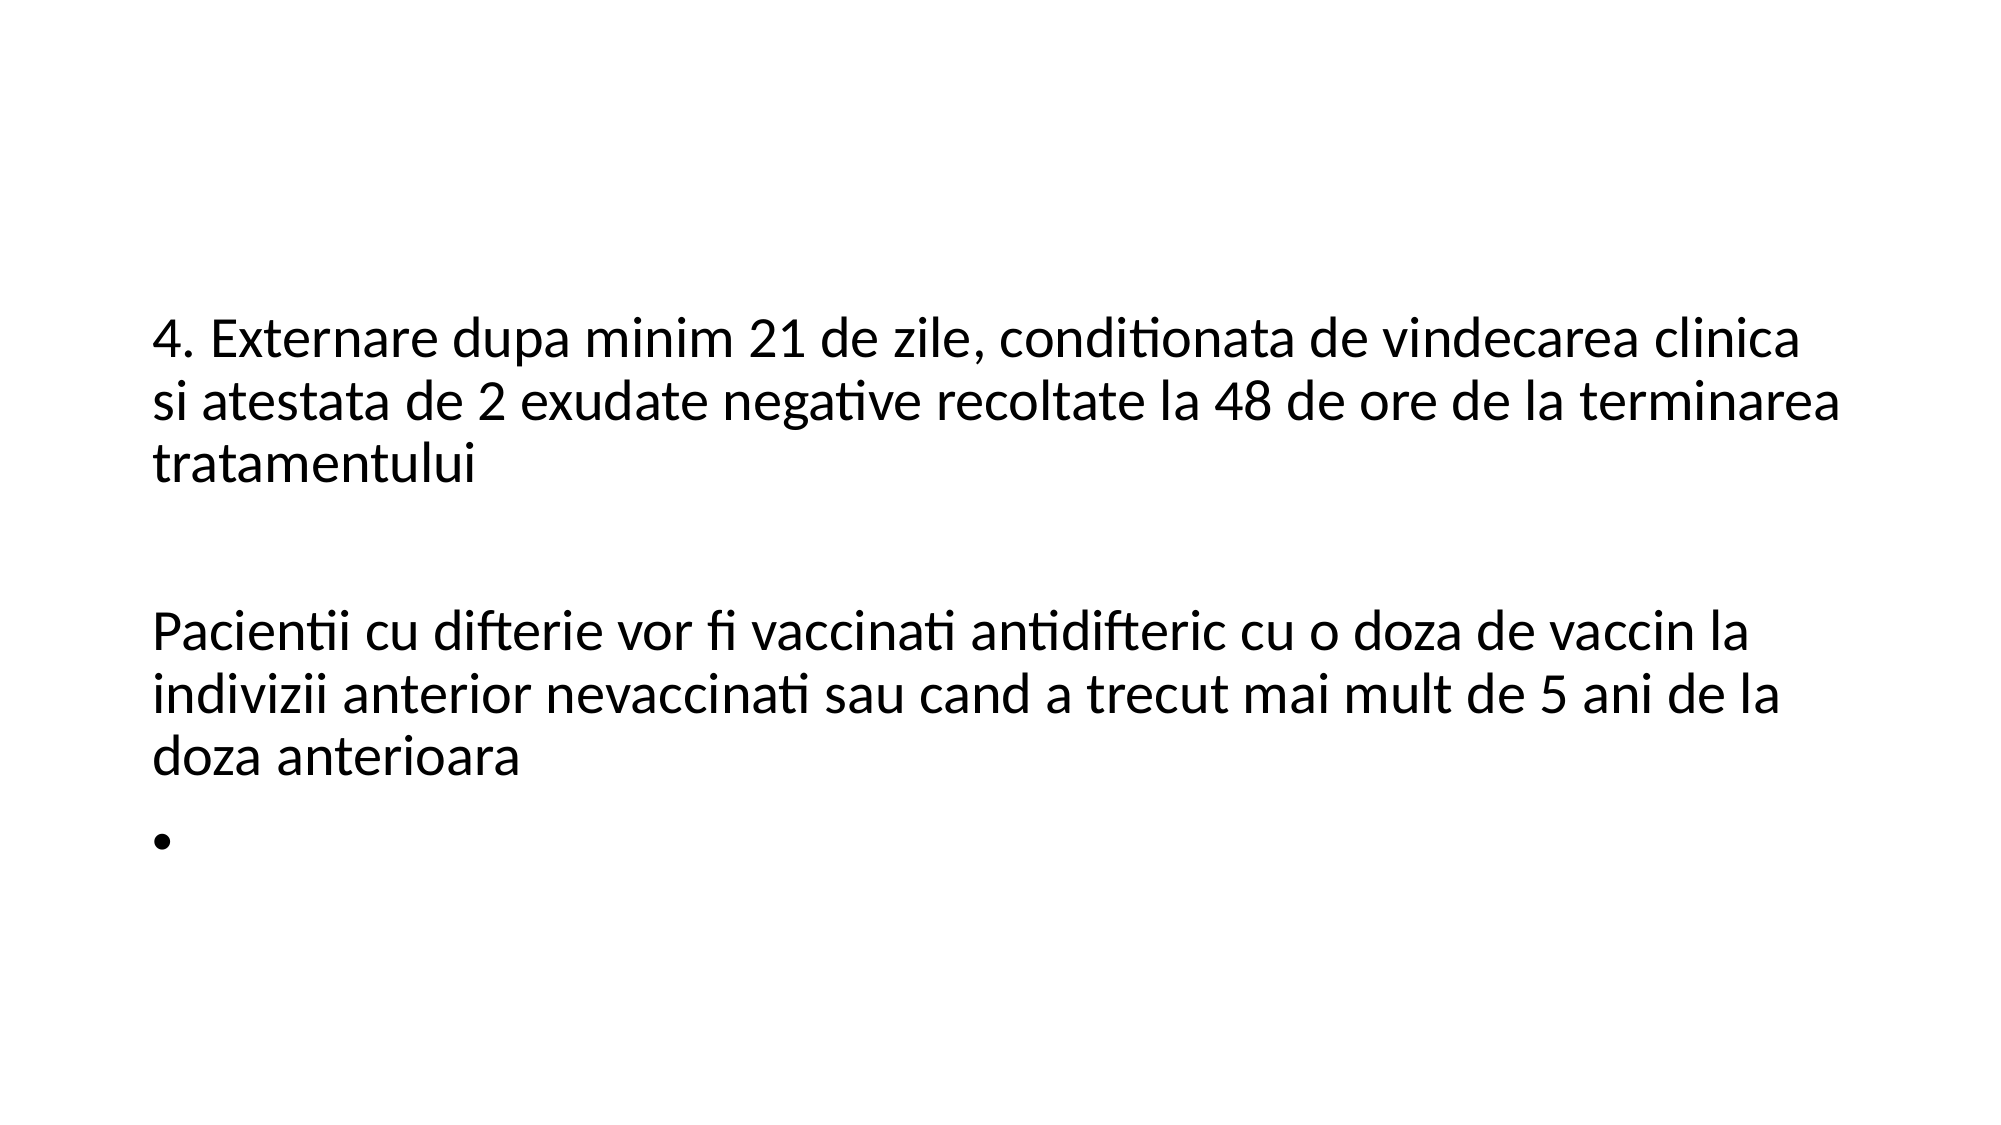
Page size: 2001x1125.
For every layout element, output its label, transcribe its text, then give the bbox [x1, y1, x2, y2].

list 4. Externare dupa minim 21 de zile, conditionata de vindecarea clinica si atestata de 2 exudate negative recoltate la 48 de ore de la terminarea tratamentului Pacientii cu difterie vor fi vaccinati antidifteric cu o doza de vaccin la indivizii anterior nevaccinati sau cand a trecut mai mult de 5 ani de la doza anterioara [137, 299, 1863, 1014]
